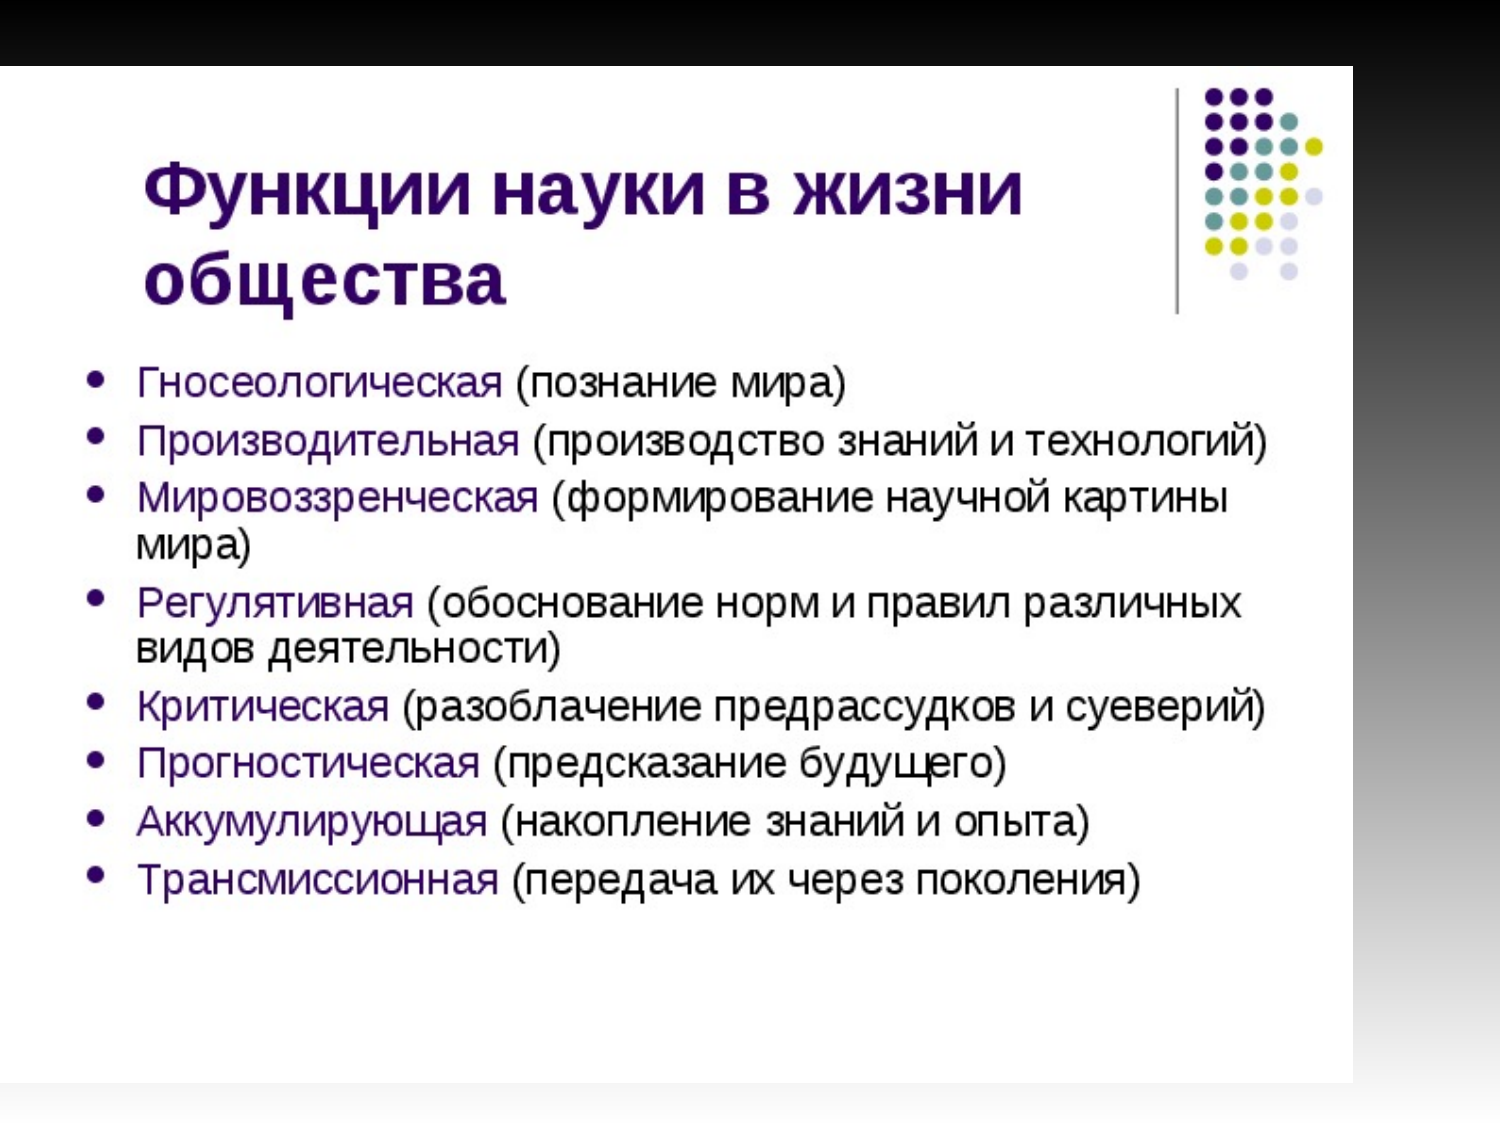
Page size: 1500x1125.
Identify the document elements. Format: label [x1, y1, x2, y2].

picture [0, 66, 1353, 1083]
title [75, 45, 1425, 233]
